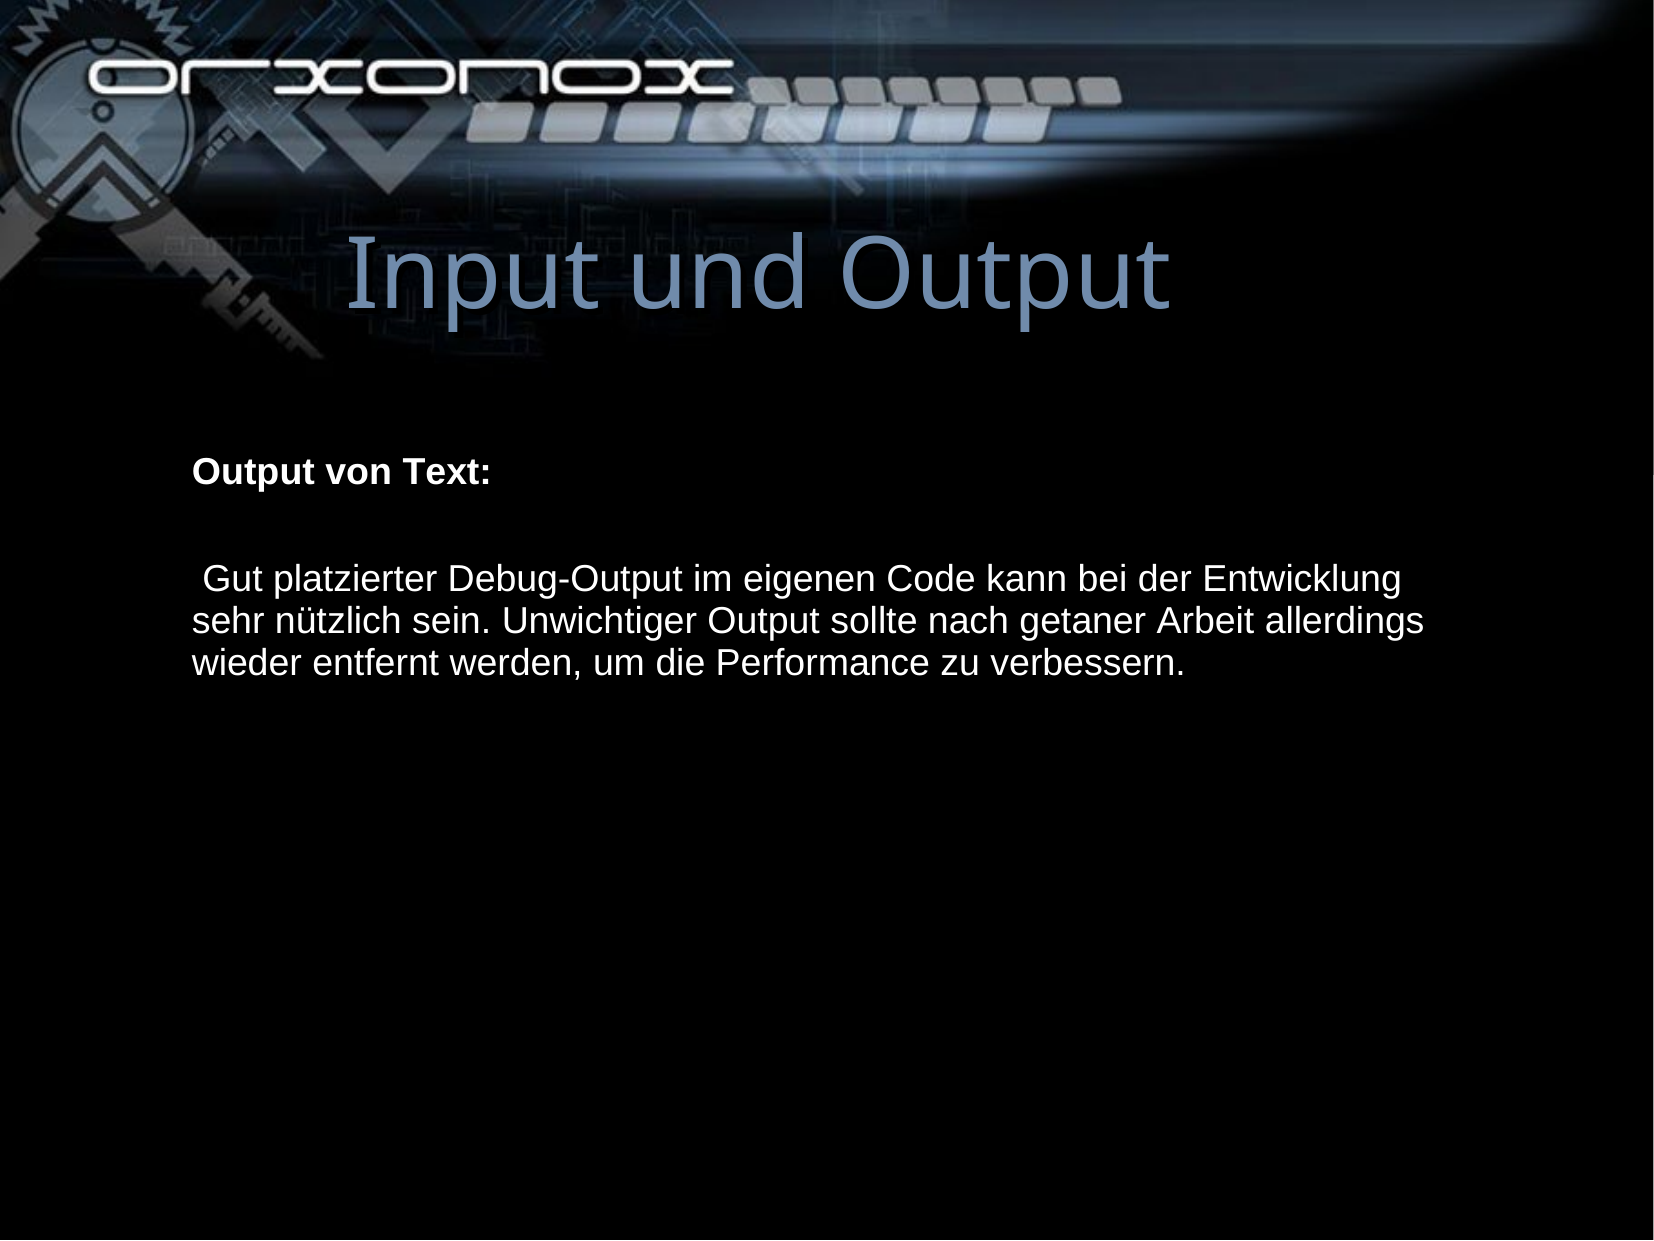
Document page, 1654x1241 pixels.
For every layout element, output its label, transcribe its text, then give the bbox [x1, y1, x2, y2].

text_box Input und Output [330, 194, 1306, 344]
picture [0, 0, 1654, 475]
text_box Output von Text: Gut platzierter Debug-Output im eigenen Code kann bei der Entwicklung sehr nützlich sein. Unwichtiger Output sollte nach getaner Arbeit allerdings wieder entfernt werden, um die Performance zu verbessern. [177, 442, 1477, 757]
